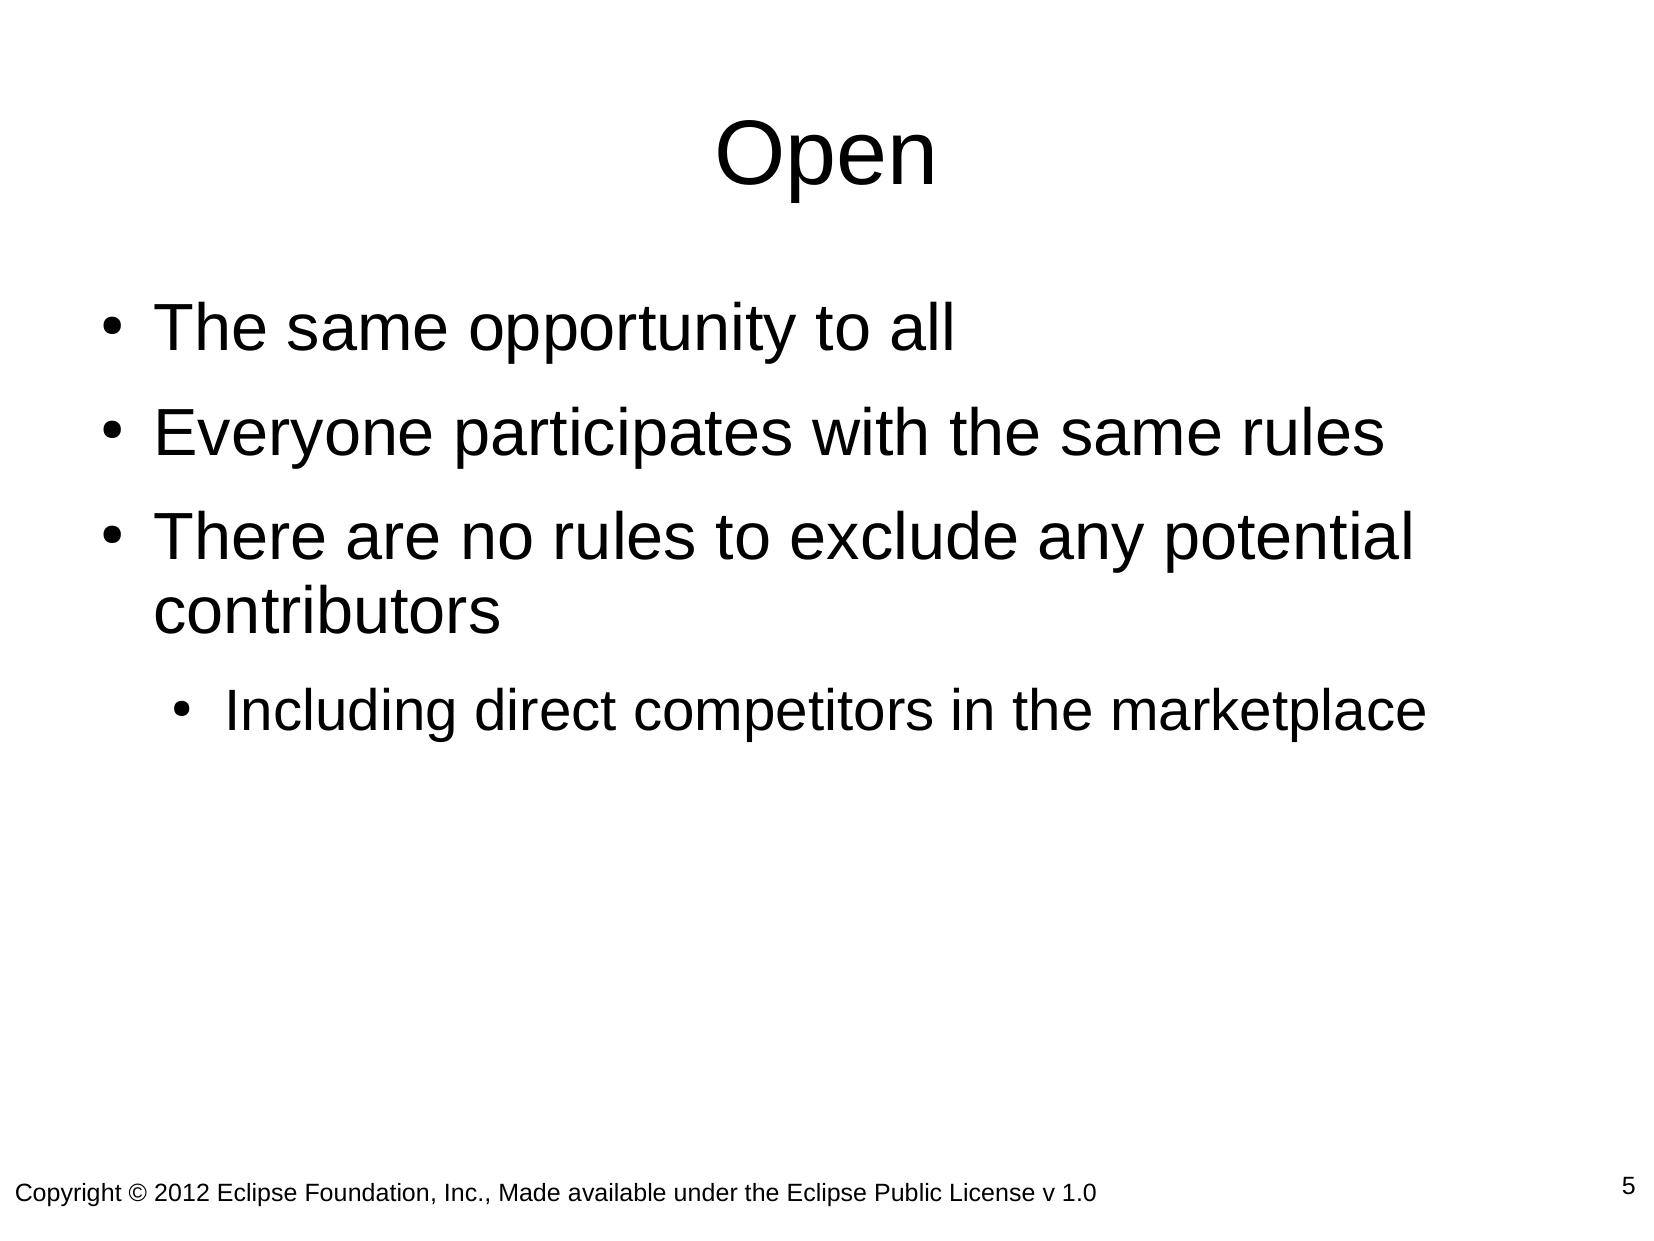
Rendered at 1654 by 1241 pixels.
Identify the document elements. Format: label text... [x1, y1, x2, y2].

title Open [82, 49, 1571, 257]
list The same opportunity to all Everyone participates with the same rules There are no rules to exclude any potential contributors Including direct competitors in the marketplace [82, 290, 1571, 1109]
